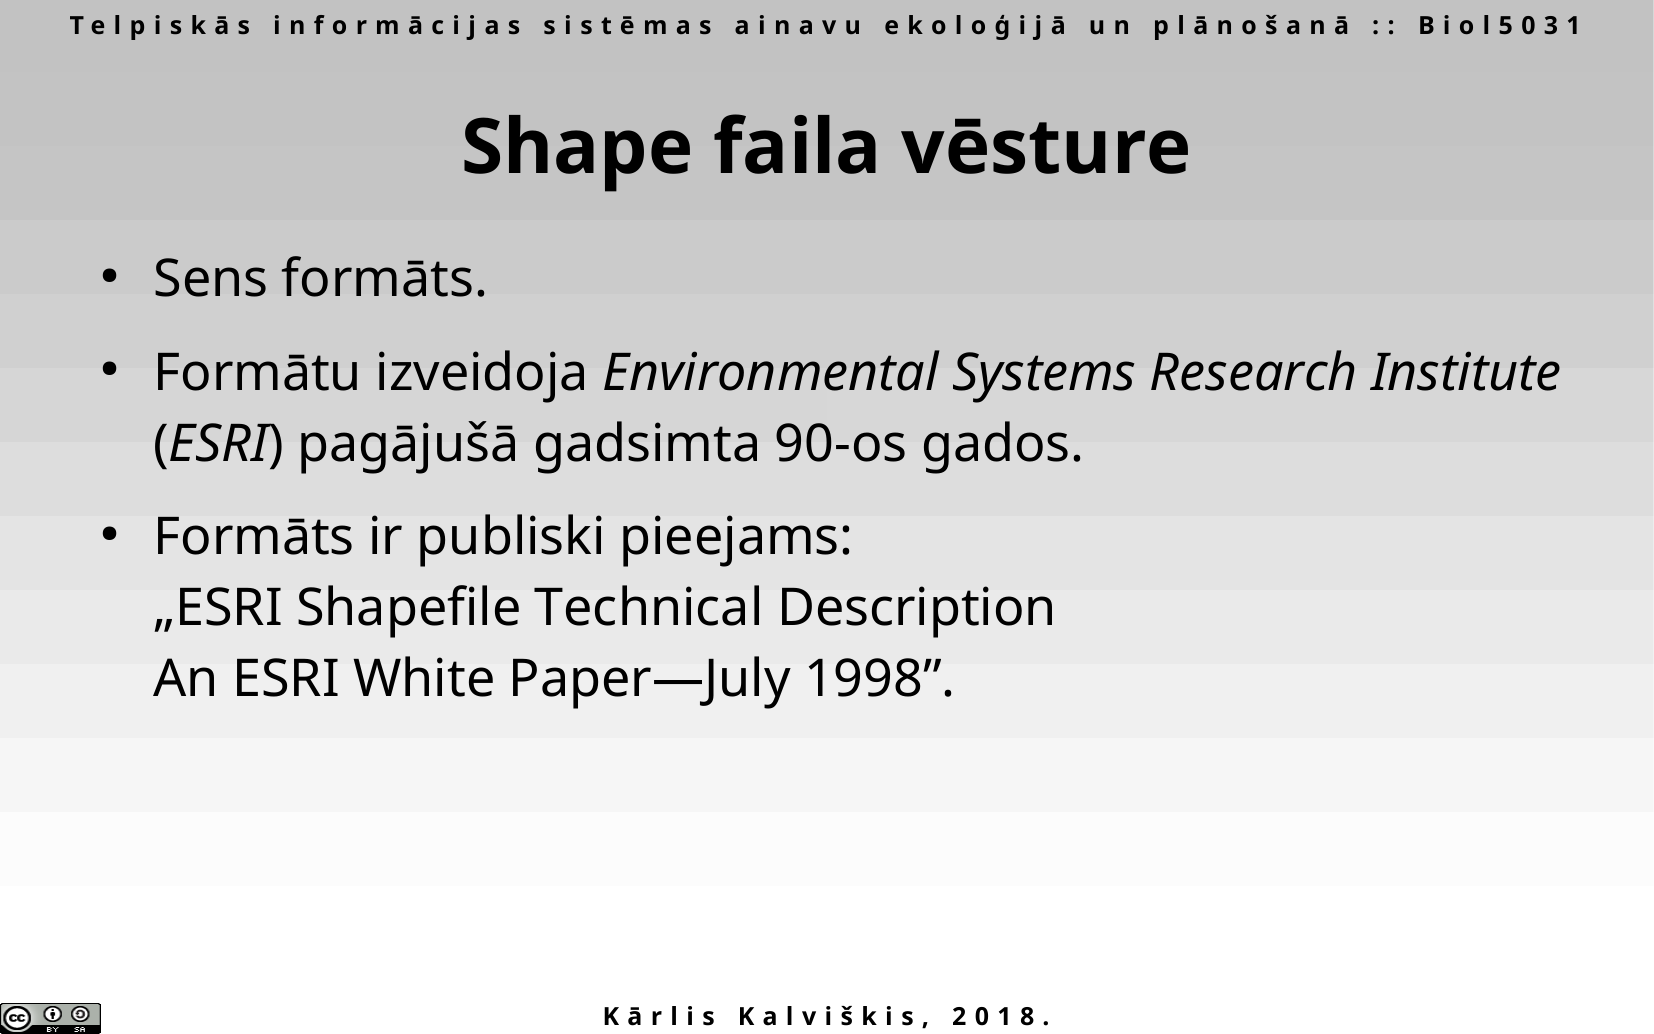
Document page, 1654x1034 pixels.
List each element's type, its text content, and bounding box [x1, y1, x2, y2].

title Shape faila vēsture [29, 41, 1625, 247]
list Sens formāts. Formātu izveidoja Environmental Systems Research Institute (ESRI) pagājušā gadsimta 90-os gados. Formāts ir publiski pieejams: „ESRI Shapefile Technical Description An ESRI White Paper—July 1998”. [82, 241, 1571, 928]
picture [0, 0, 1654, 1034]
